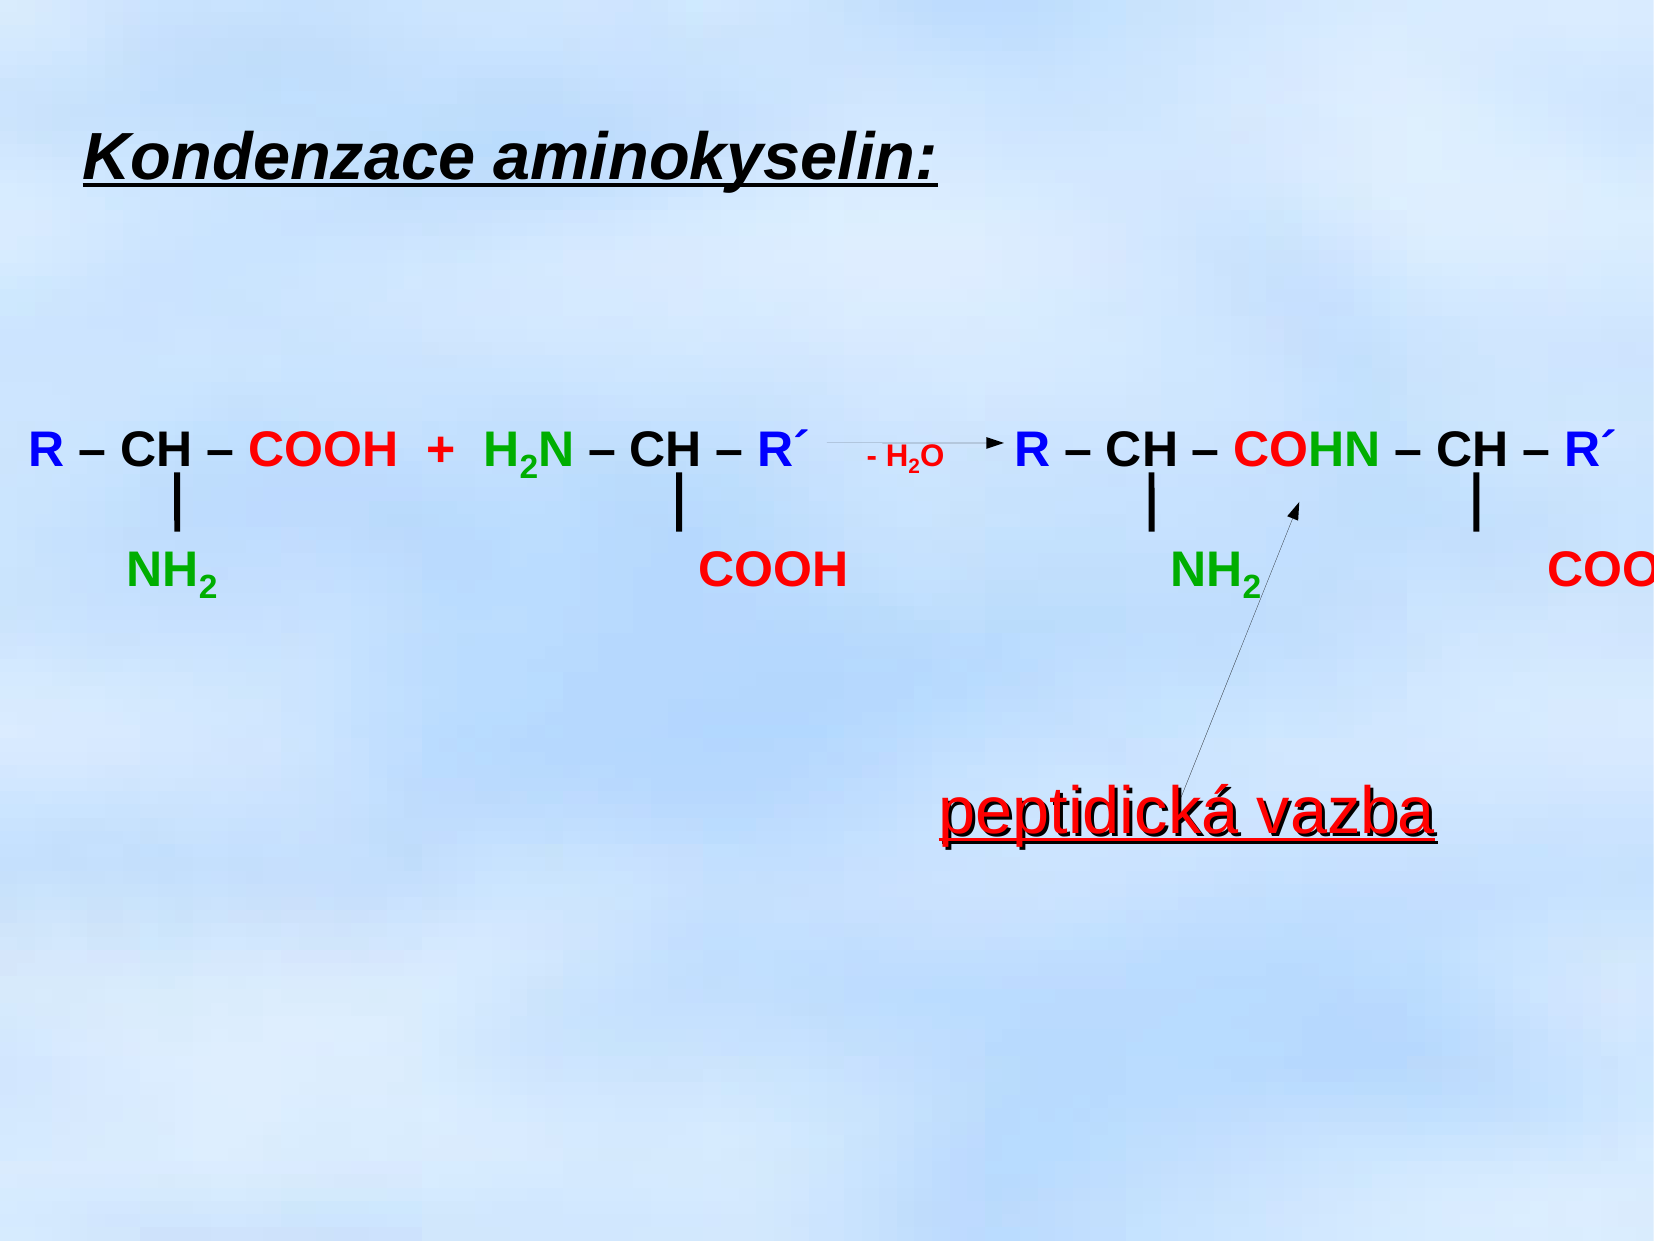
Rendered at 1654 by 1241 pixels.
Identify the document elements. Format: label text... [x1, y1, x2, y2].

title Kondenzace aminokyselin: [82, 49, 1571, 257]
text_box R – CH – COOH + H2N – CH – R´ - H2O R – CH – COHN – CH – R´ NH2 COOH NH2 COOH peptidická vazba [0, 413, 1654, 878]
